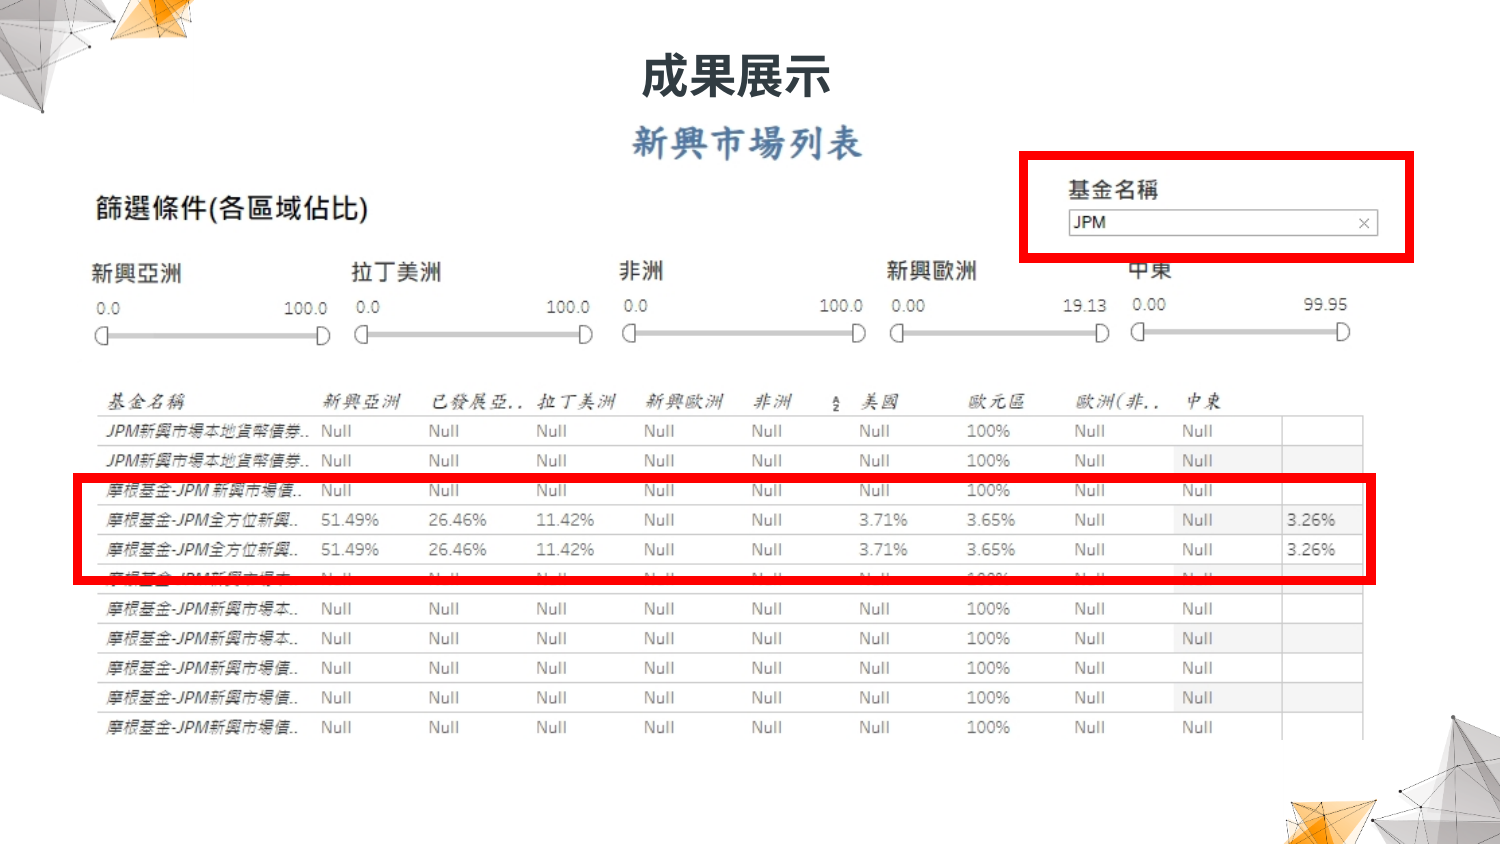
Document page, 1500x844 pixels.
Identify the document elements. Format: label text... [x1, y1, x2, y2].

picture [82, 483, 1366, 576]
text_box 成果展示 [469, 45, 1004, 103]
picture [0, 0, 1500, 844]
picture [1028, 160, 1396, 253]
